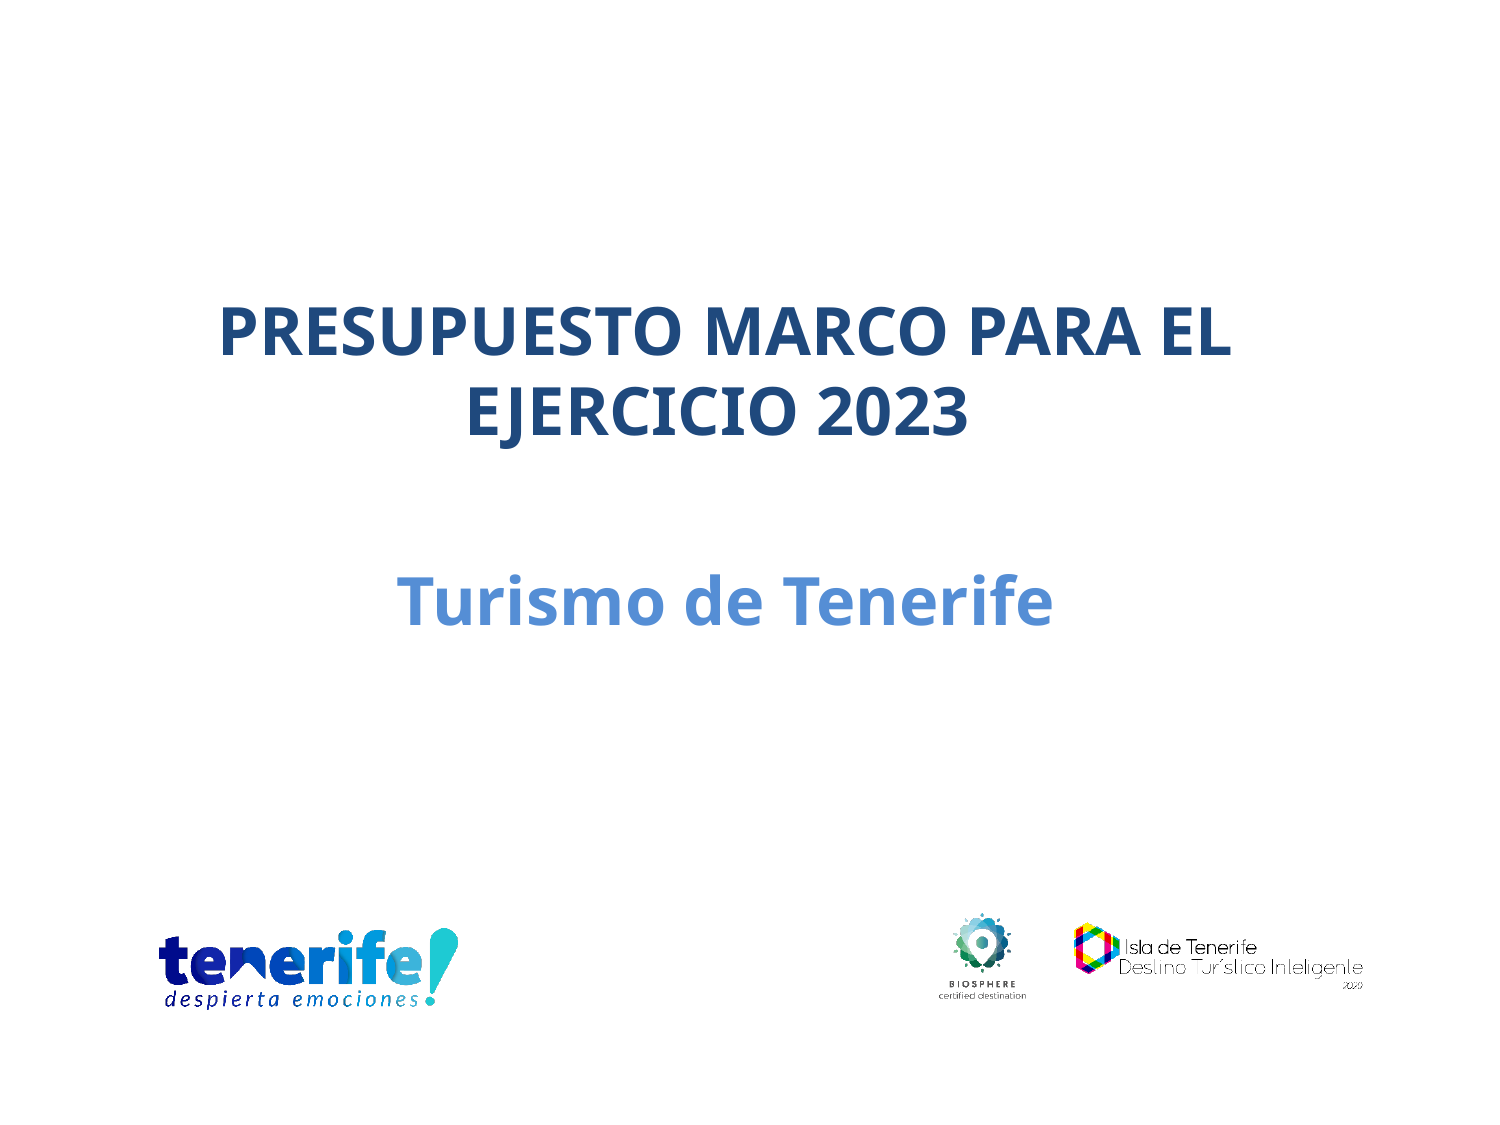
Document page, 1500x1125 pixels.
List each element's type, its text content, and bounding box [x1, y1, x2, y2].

picture [918, 904, 1046, 1010]
picture [159, 928, 458, 1010]
picture [1074, 922, 1363, 992]
text_box PRESUPUESTO MARCO PARA EL EJERCICIO 2023 Turismo de Tenerife [88, 281, 1364, 797]
